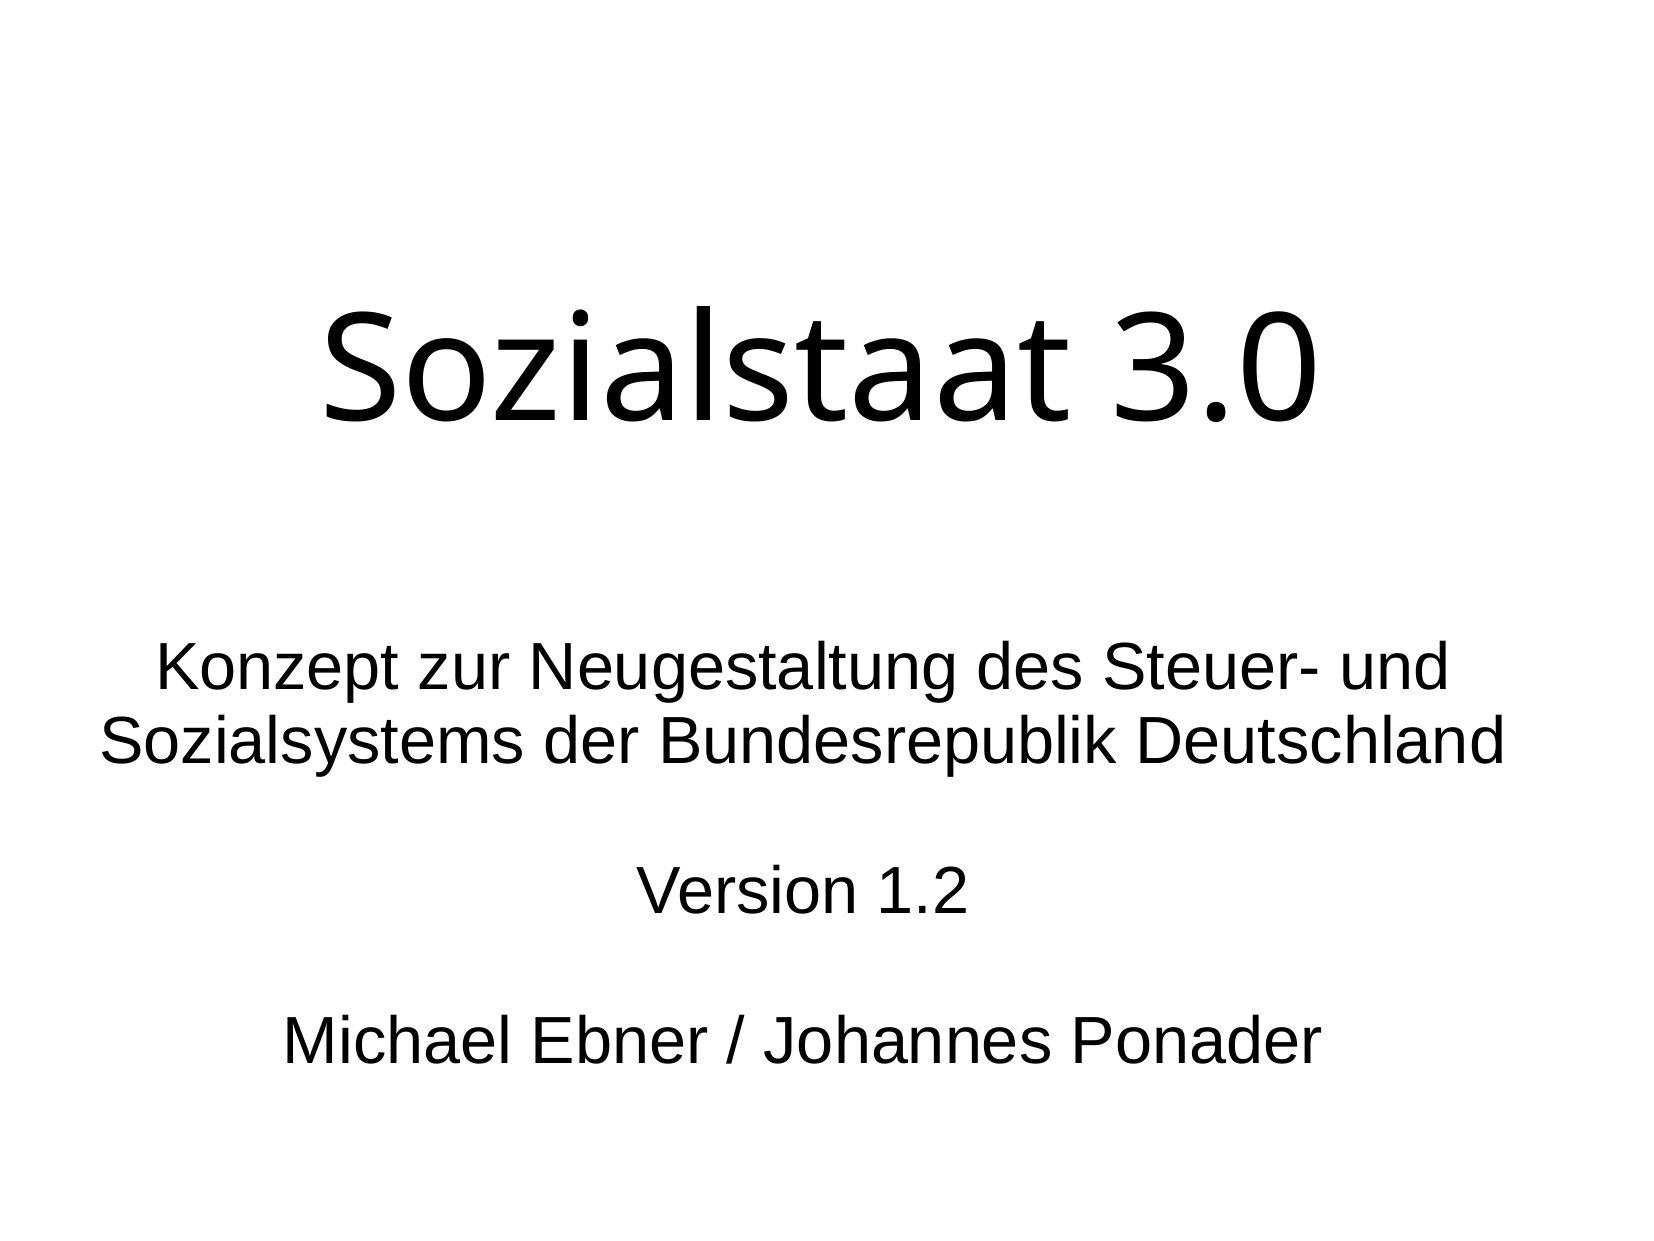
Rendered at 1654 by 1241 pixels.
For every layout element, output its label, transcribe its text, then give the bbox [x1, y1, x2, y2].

title Sozialstaat 3.0 [76, 256, 1565, 468]
subtitle Konzept zur Neugestaltung des Steuer- und Sozialsystems der Bundesrepublik Deutschland Version 1.2 Michael Ebner / Johannes Ponader [59, 554, 1548, 1152]
